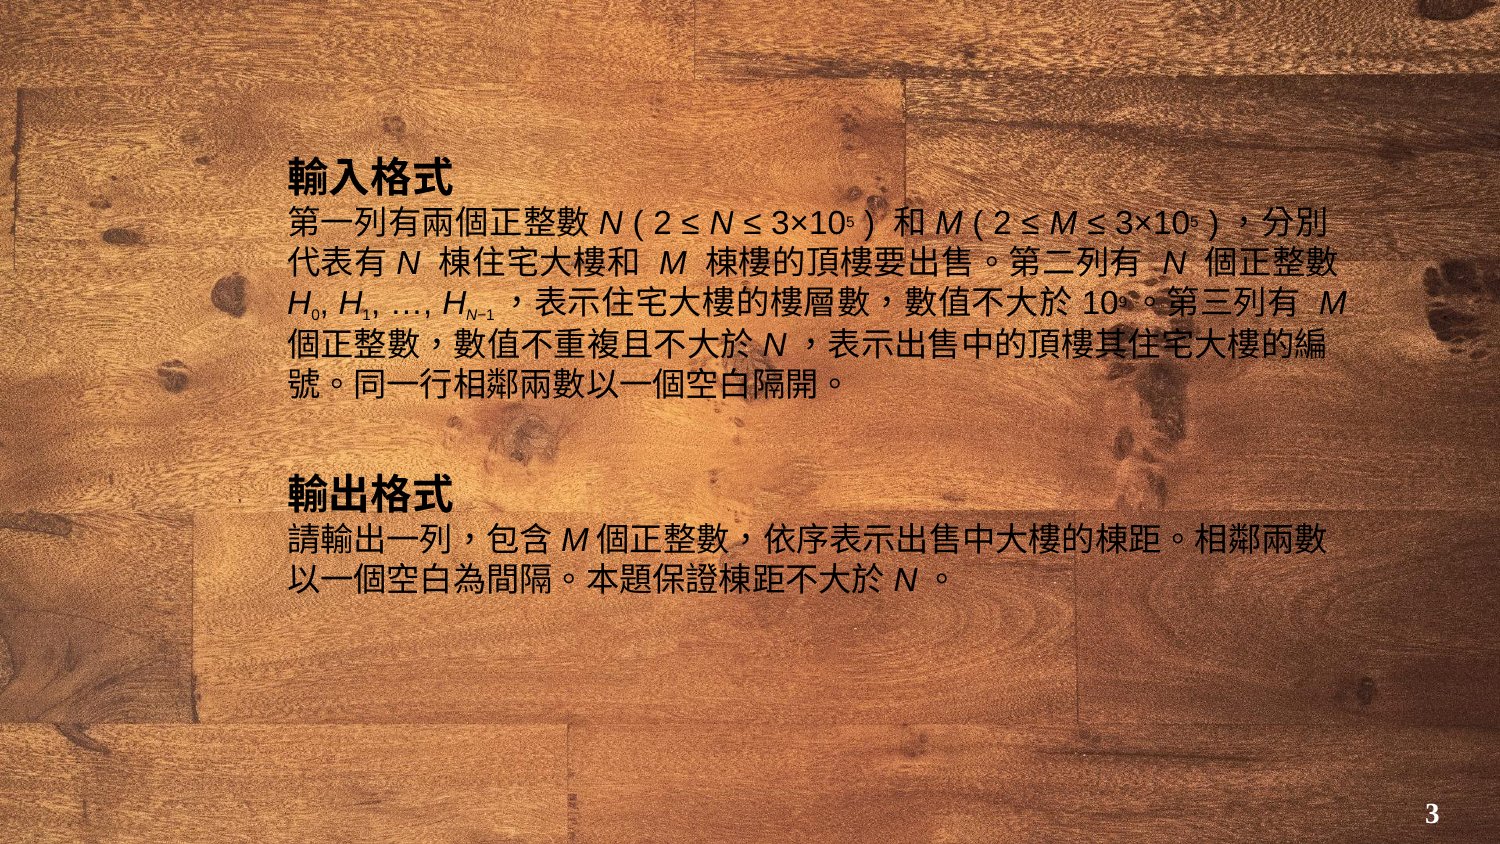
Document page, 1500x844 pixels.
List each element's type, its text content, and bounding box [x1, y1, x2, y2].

slide_number 3 [1410, 779, 1500, 844]
text_box 輸入格式 第一列有兩個正整數N ( 2 ≤ N ≤ 3×105 ) 和M ( 2 ≤ M ≤ 3×105 )，分別代表有N 棟住宅大樓和 M 棟樓的頂樓要出售。第二列有 N 個正整數H0, H1, …, HN−1，表示住宅大樓的樓層數，數值不大於109。第三列有 M 個正整數，數值不重複且不大於N，表示出售中的頂樓其住宅大樓的編號。同一行相鄰兩數以一個空白隔開。 輸出格式 請輸出一列，包含M個正整數，依序表示出售中大樓的棟距。相鄰兩數以一個空白為間隔。本題保證棟距不大於N。 [272, 119, 1362, 645]
